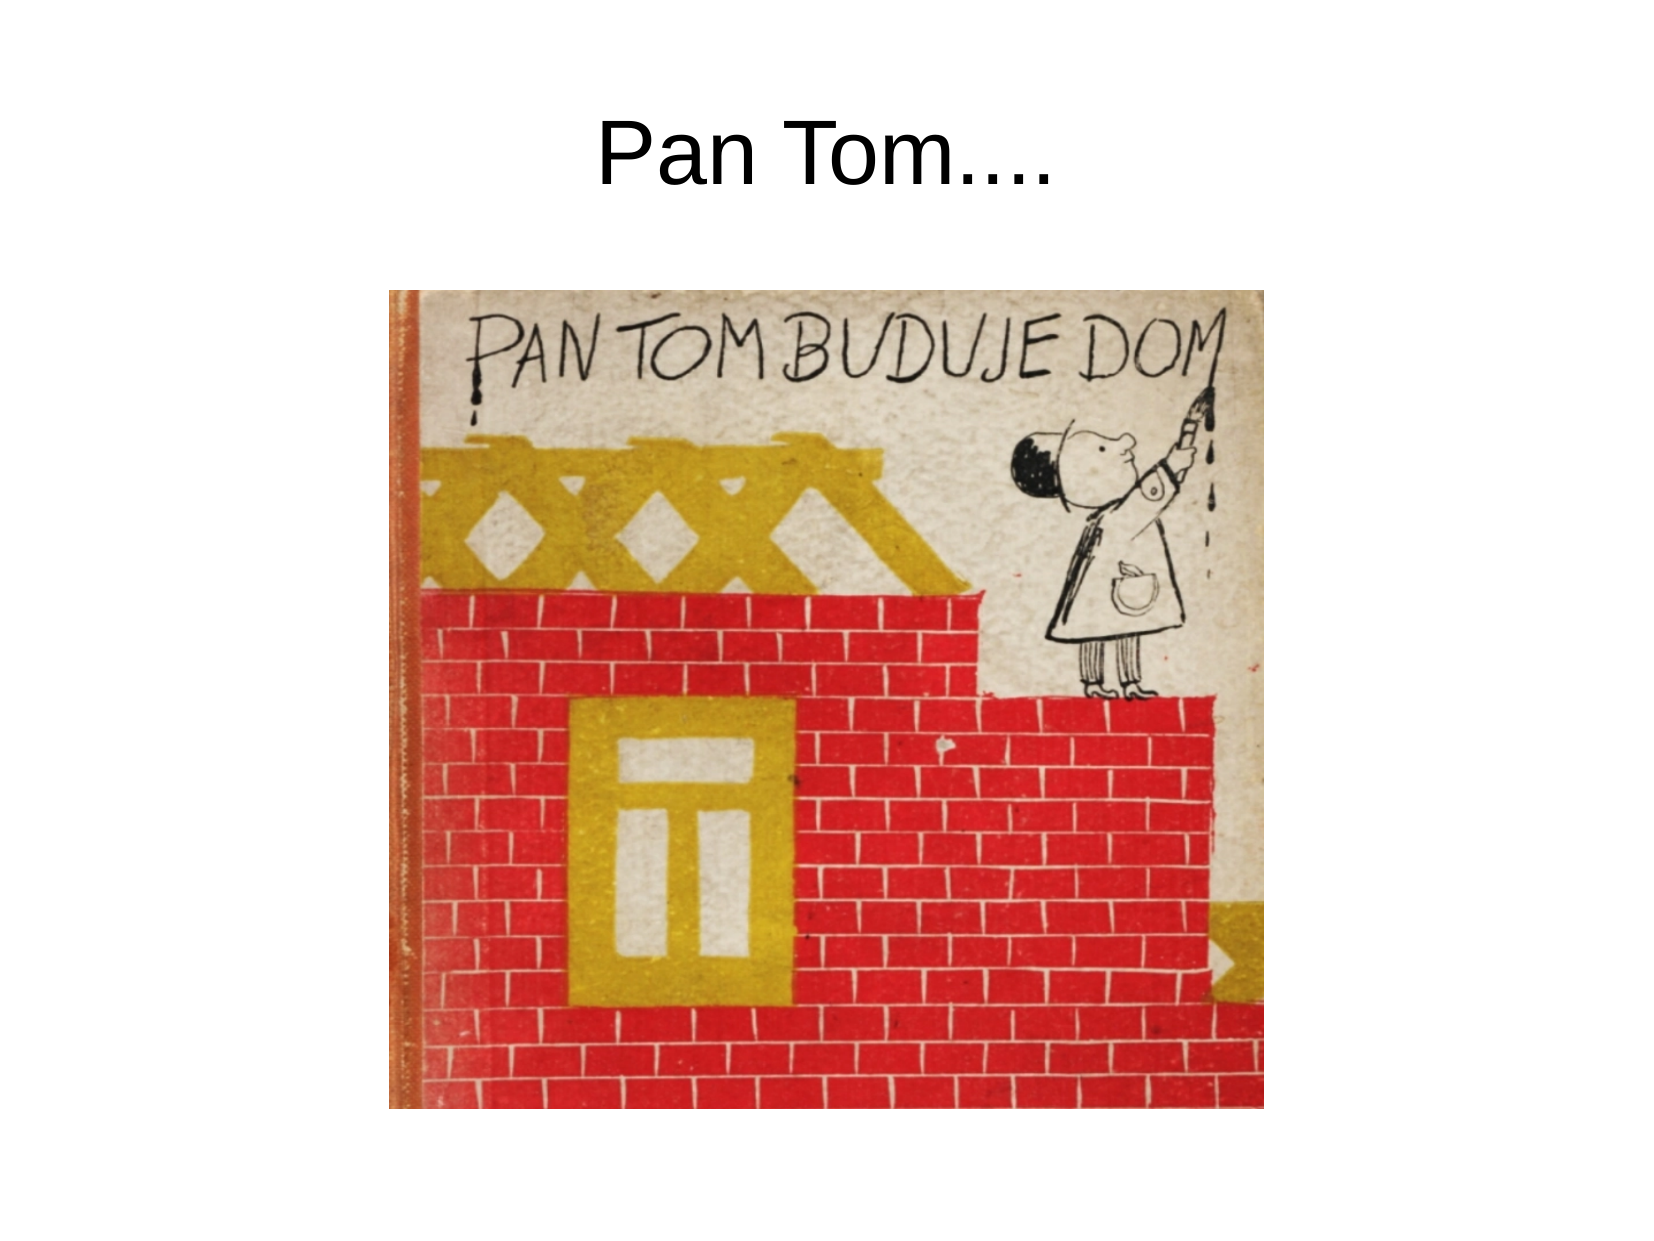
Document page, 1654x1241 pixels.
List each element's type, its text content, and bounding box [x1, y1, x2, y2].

title Pan Tom.... [82, 49, 1571, 257]
picture [389, 290, 1264, 1109]
